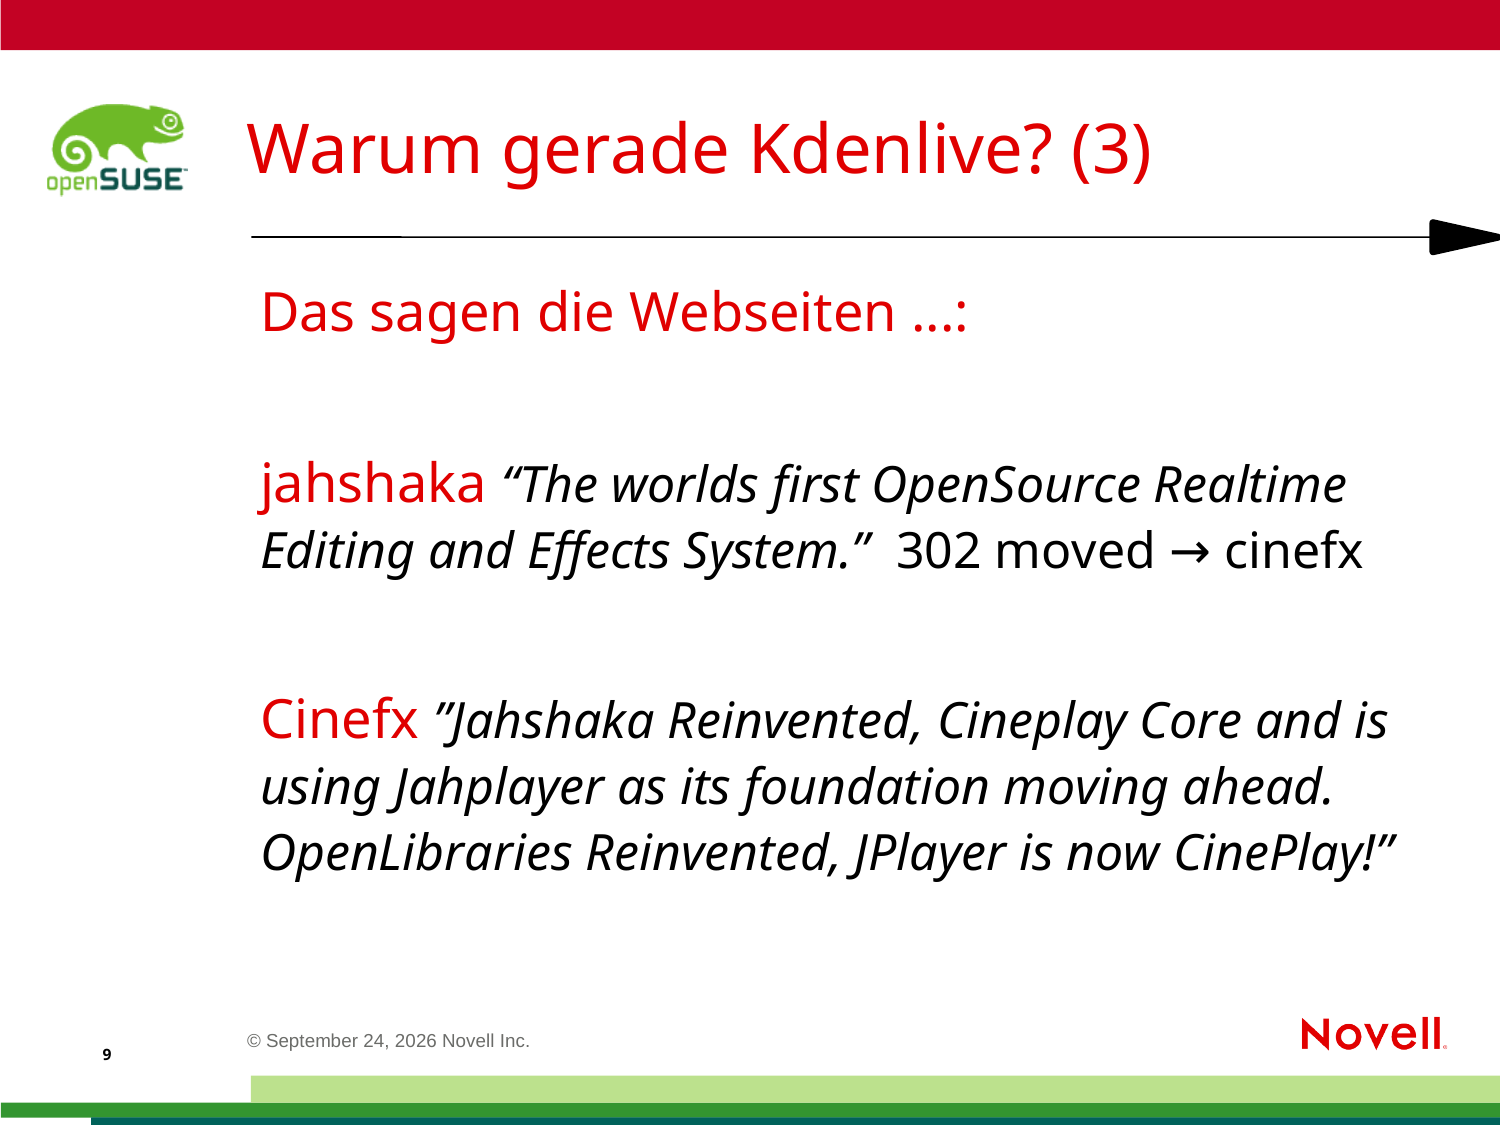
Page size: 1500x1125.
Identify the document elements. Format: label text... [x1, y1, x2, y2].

list Das sagen die Webseiten ...: jahshaka “The worlds first OpenSource Realtime Editing and Effects System.” 302 moved → cinefx Cinefx ”Jahshaka Reinvented, Cineplay Core and is using Jahplayer as its foundation moving ahead. OpenLibraries Reinvented, JPlayer is now CinePlay!” [245, 267, 1458, 1026]
title Warum gerade Kdenlive? (3) [246, 60, 1409, 239]
picture [1295, 1026, 1453, 1056]
picture [47, 104, 188, 197]
